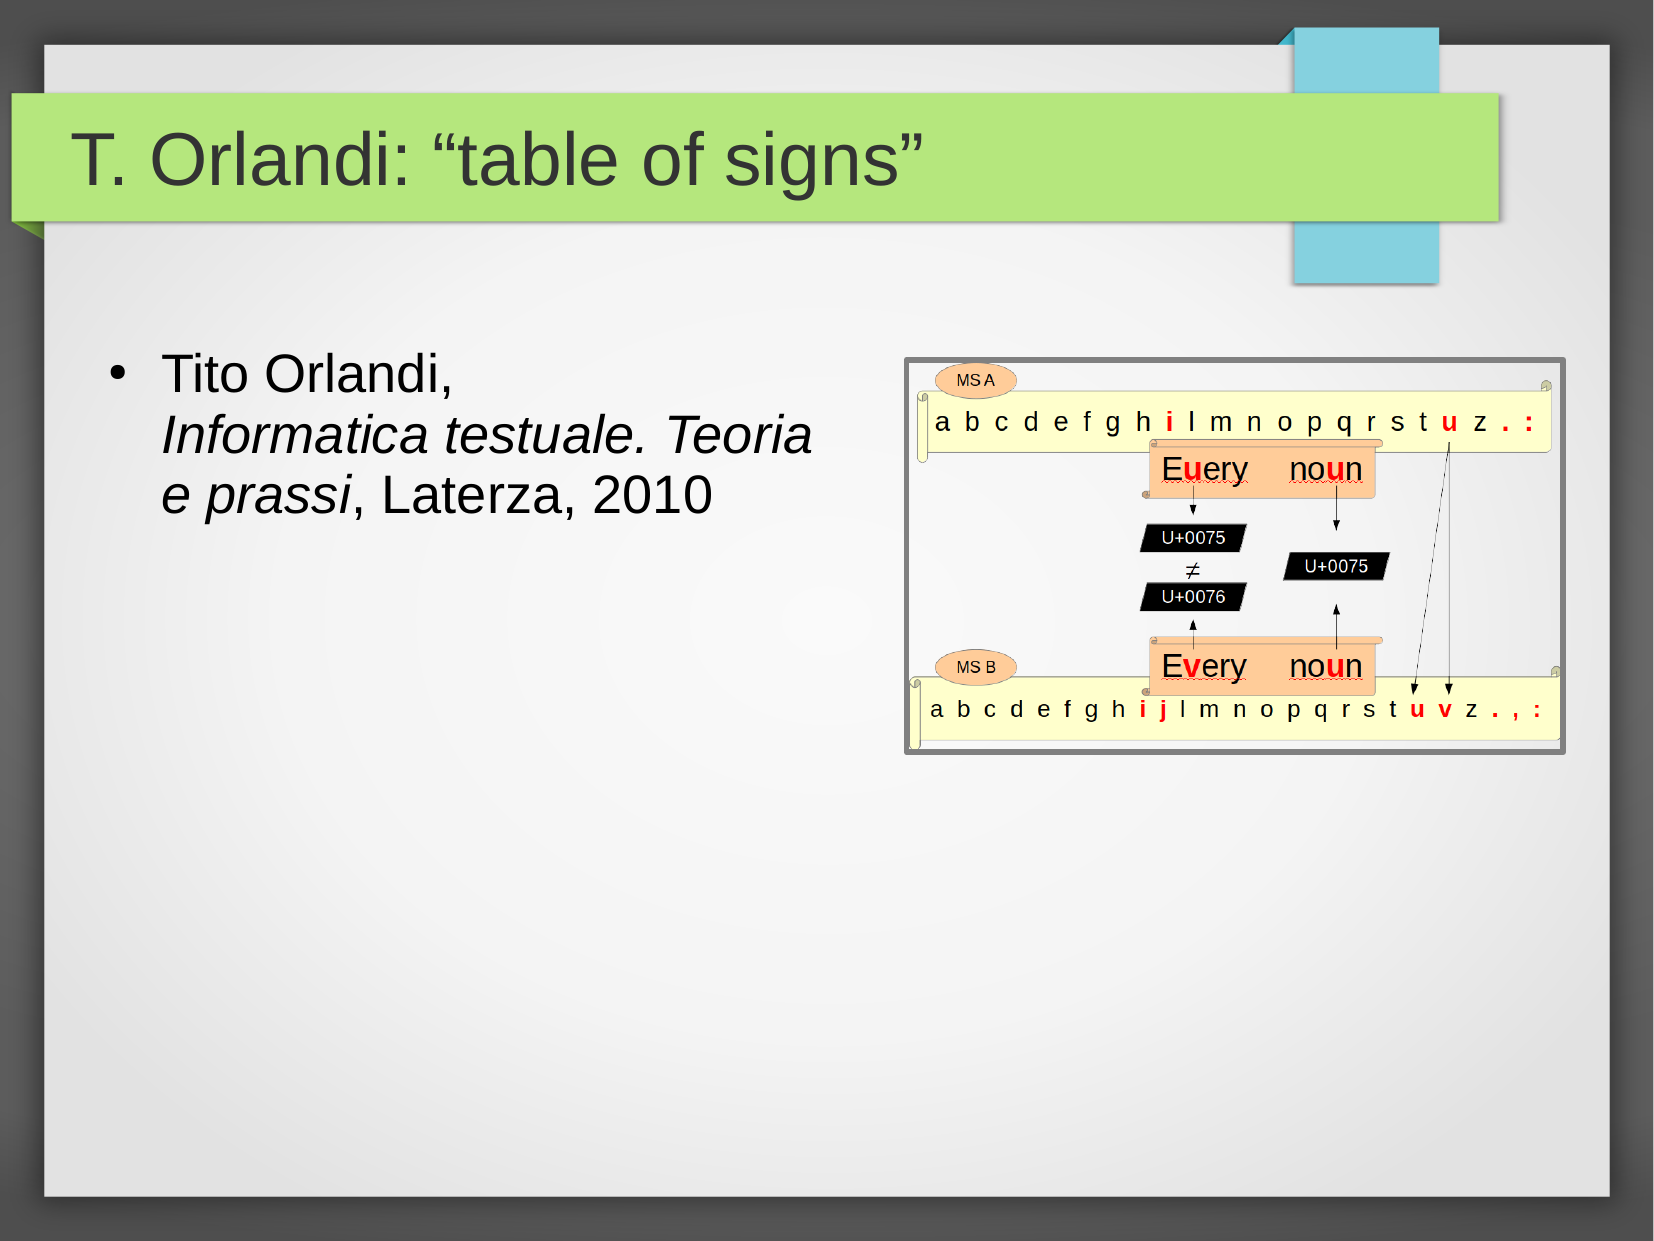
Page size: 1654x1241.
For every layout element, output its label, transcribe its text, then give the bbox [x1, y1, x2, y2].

list Tito Orlandi, Informatica testuale. Teoria e prassi, Laterza, 2010 [90, 343, 816, 591]
title T. Orlandi: “table of signs” [70, 106, 1229, 213]
picture [0, 0, 1654, 1241]
